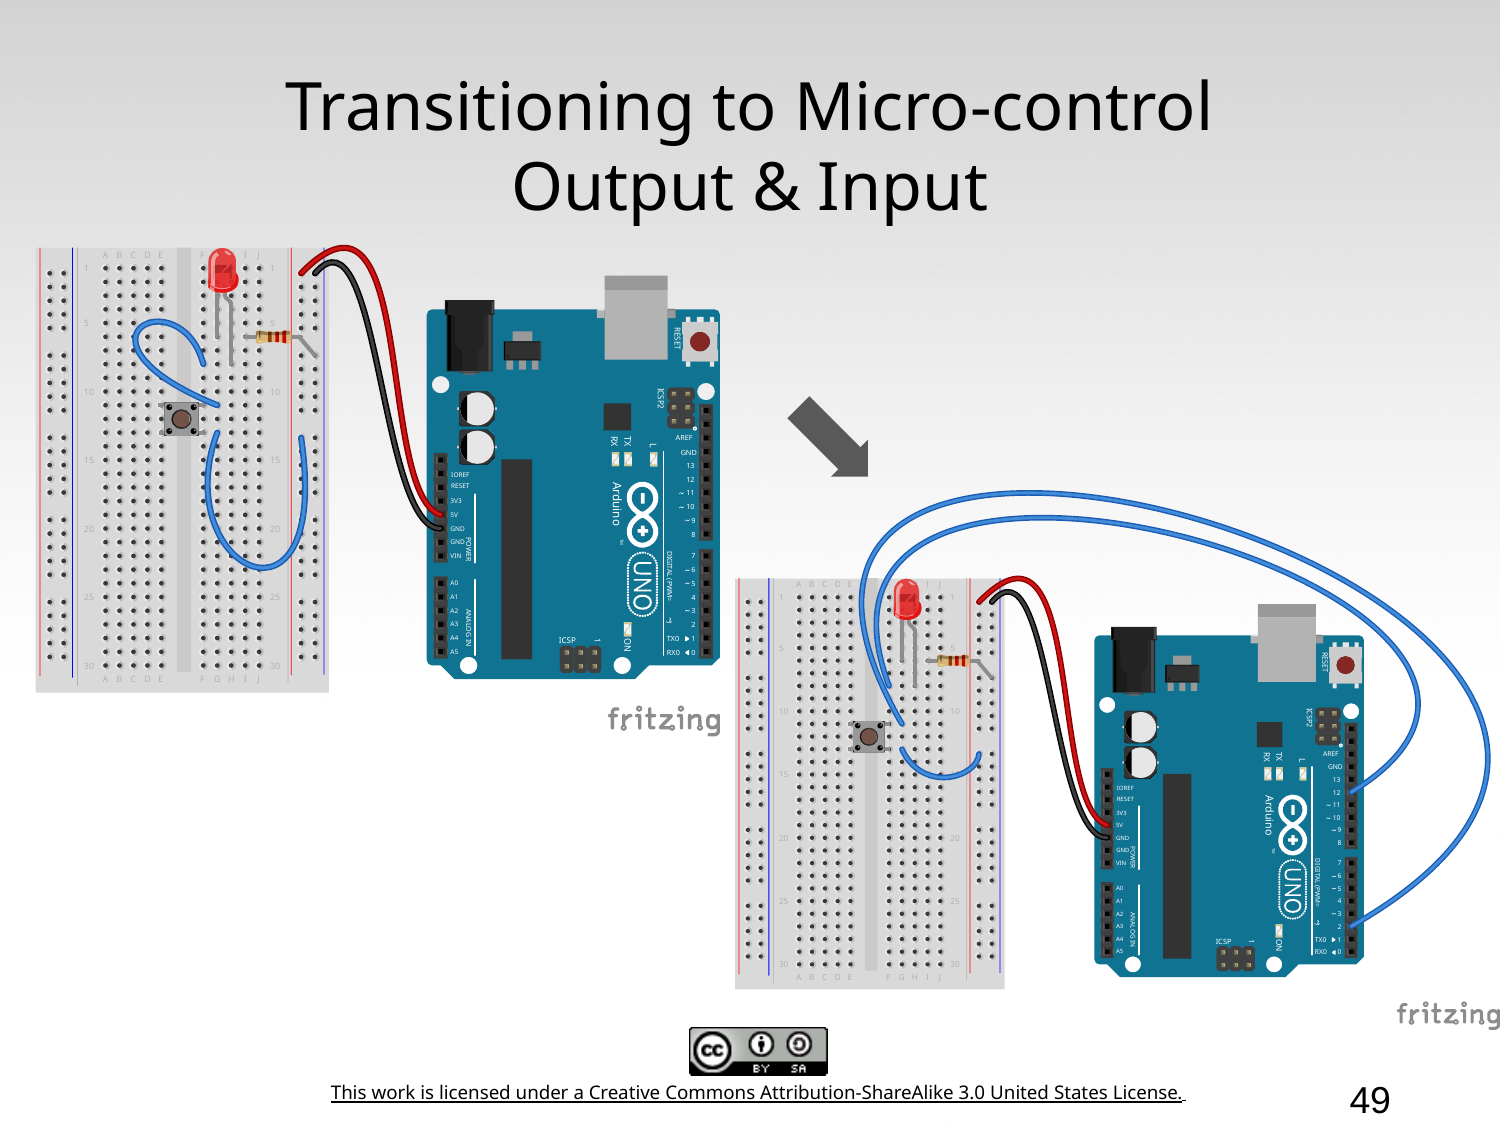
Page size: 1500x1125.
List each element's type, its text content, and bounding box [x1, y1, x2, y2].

picture [0, 0, 1500, 1125]
text_box [787, 396, 868, 477]
title Transitioning to Micro-control Output & Input [112, 49, 1388, 238]
